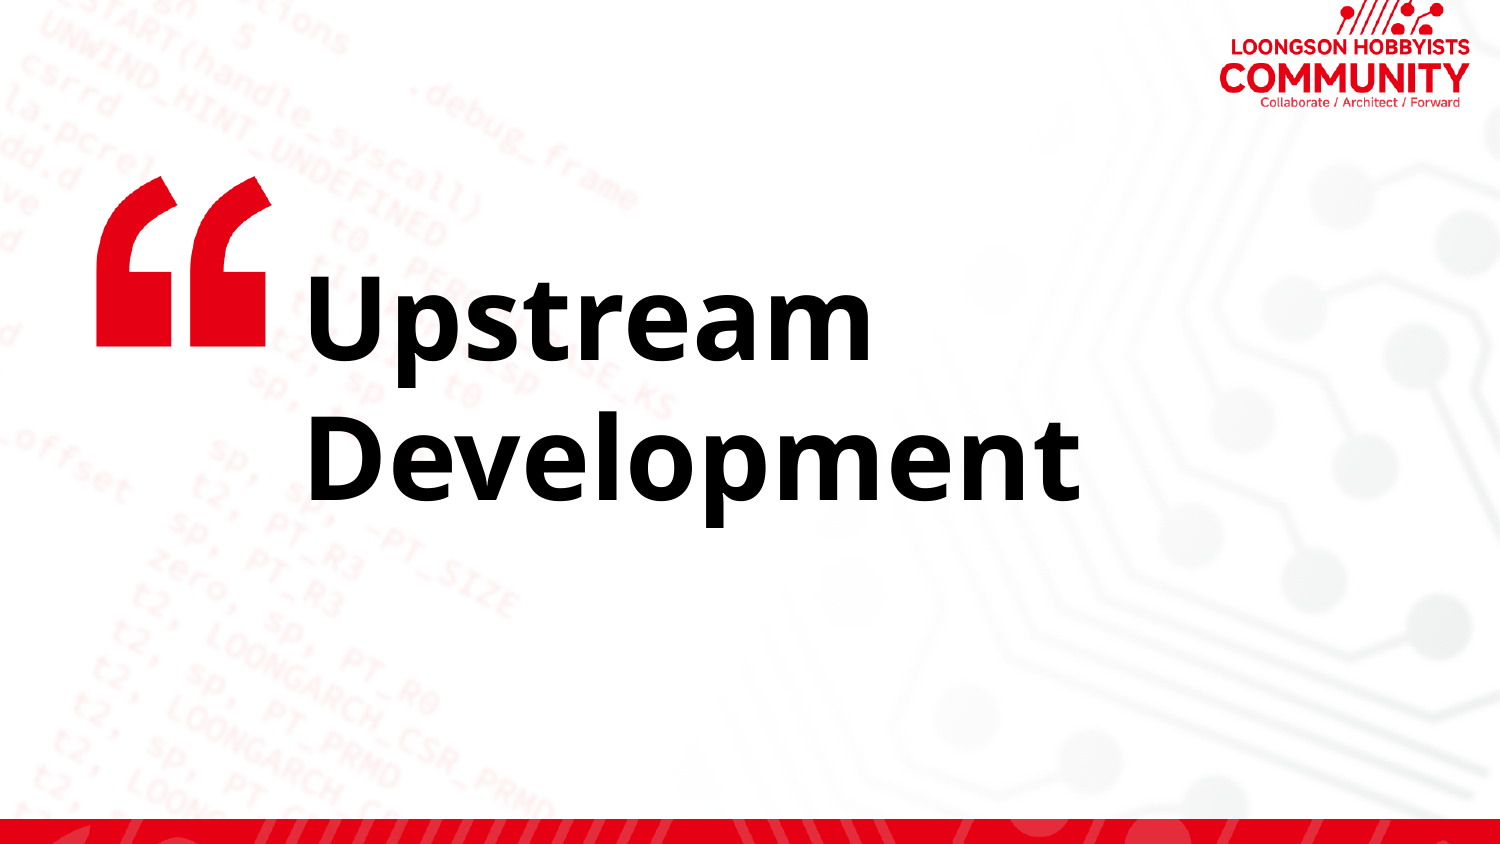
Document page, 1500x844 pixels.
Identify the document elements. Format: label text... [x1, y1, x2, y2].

title Upstream Development [286, 231, 1132, 536]
picture [0, 0, 1500, 844]
